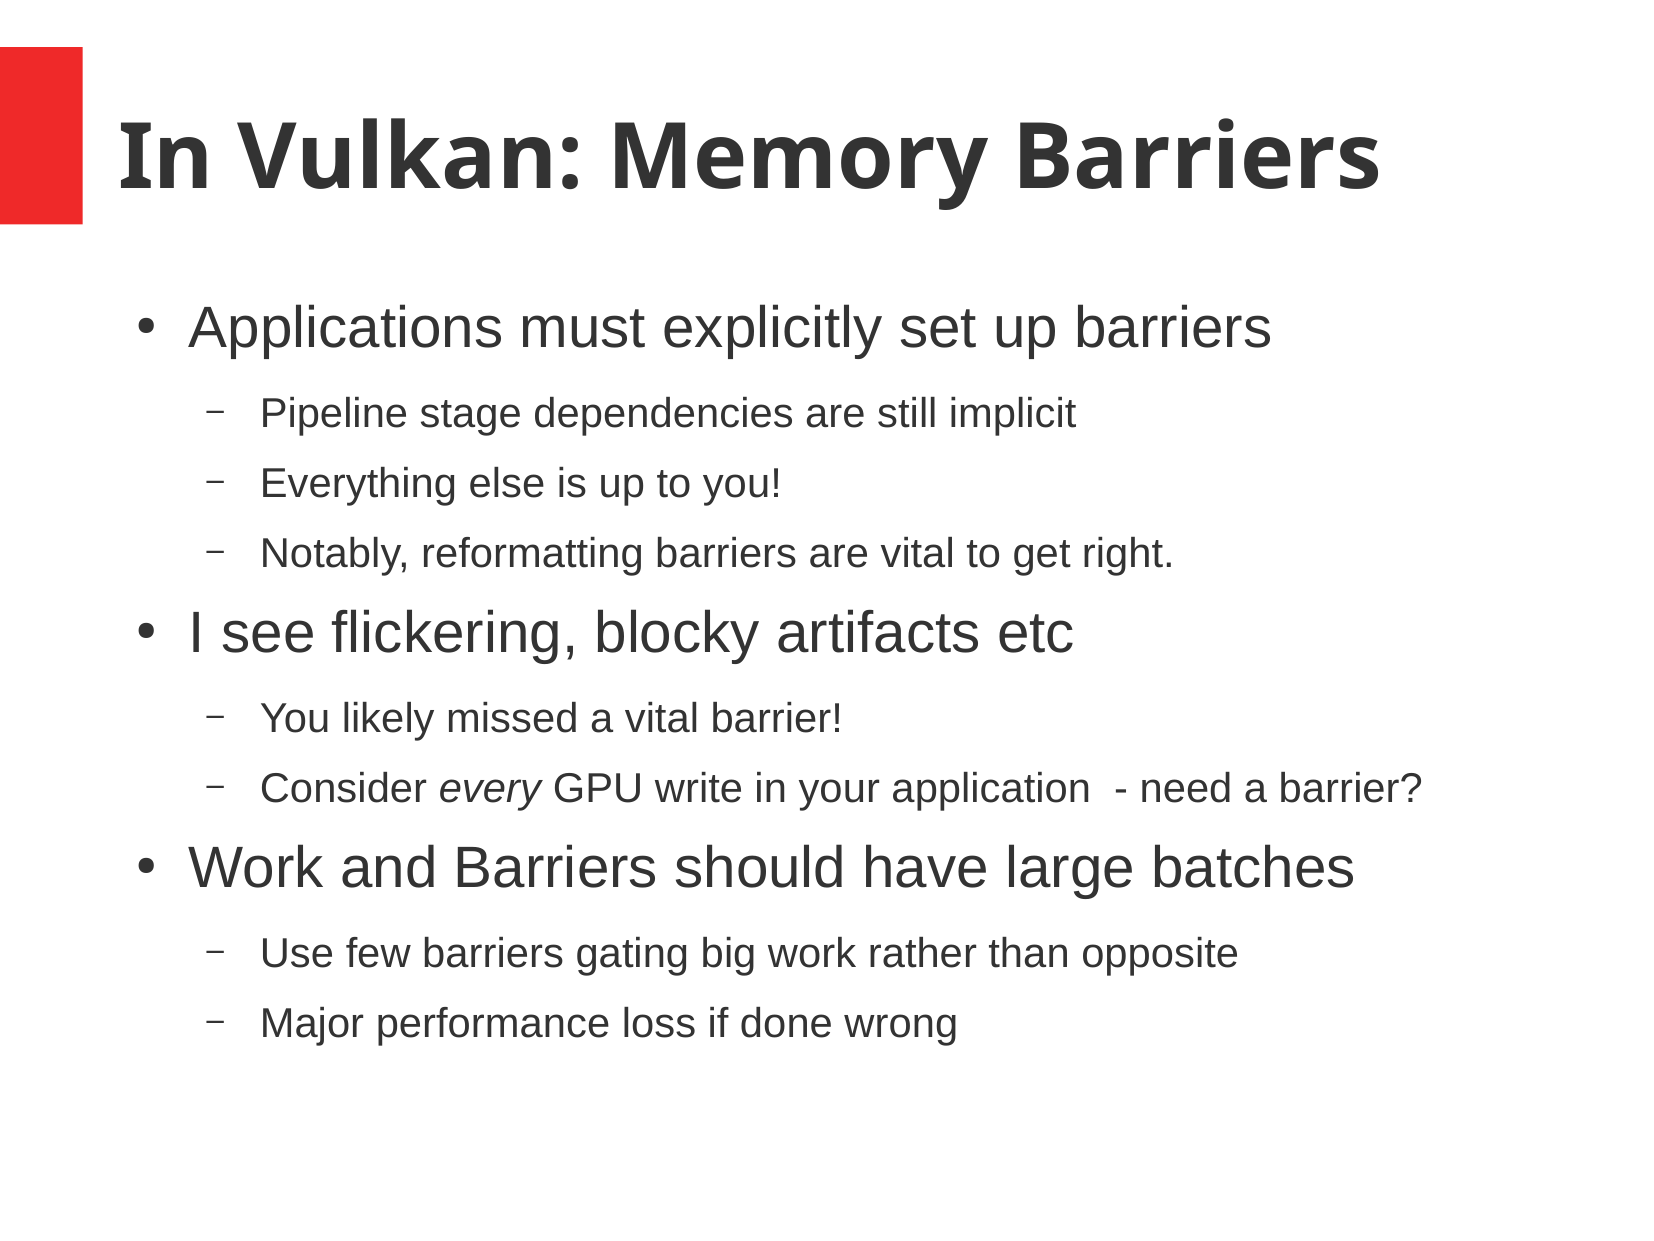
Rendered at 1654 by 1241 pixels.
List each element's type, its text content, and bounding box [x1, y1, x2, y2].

title In Vulkan: Memory Barriers [118, 49, 1571, 257]
list Applications must explicitly set up barriers Pipeline stage dependencies are still implicit Everything else is up to you! Notably, reformatting barriers are vital to get right. I see flickering, blocky artifacts etc You likely missed a vital barrier! Consider every GPU write in your application - need a barrier? Work and Barriers should have large batches Use few barriers gating big work rather than opposite Major performance loss if done wrong [118, 295, 1583, 1170]
